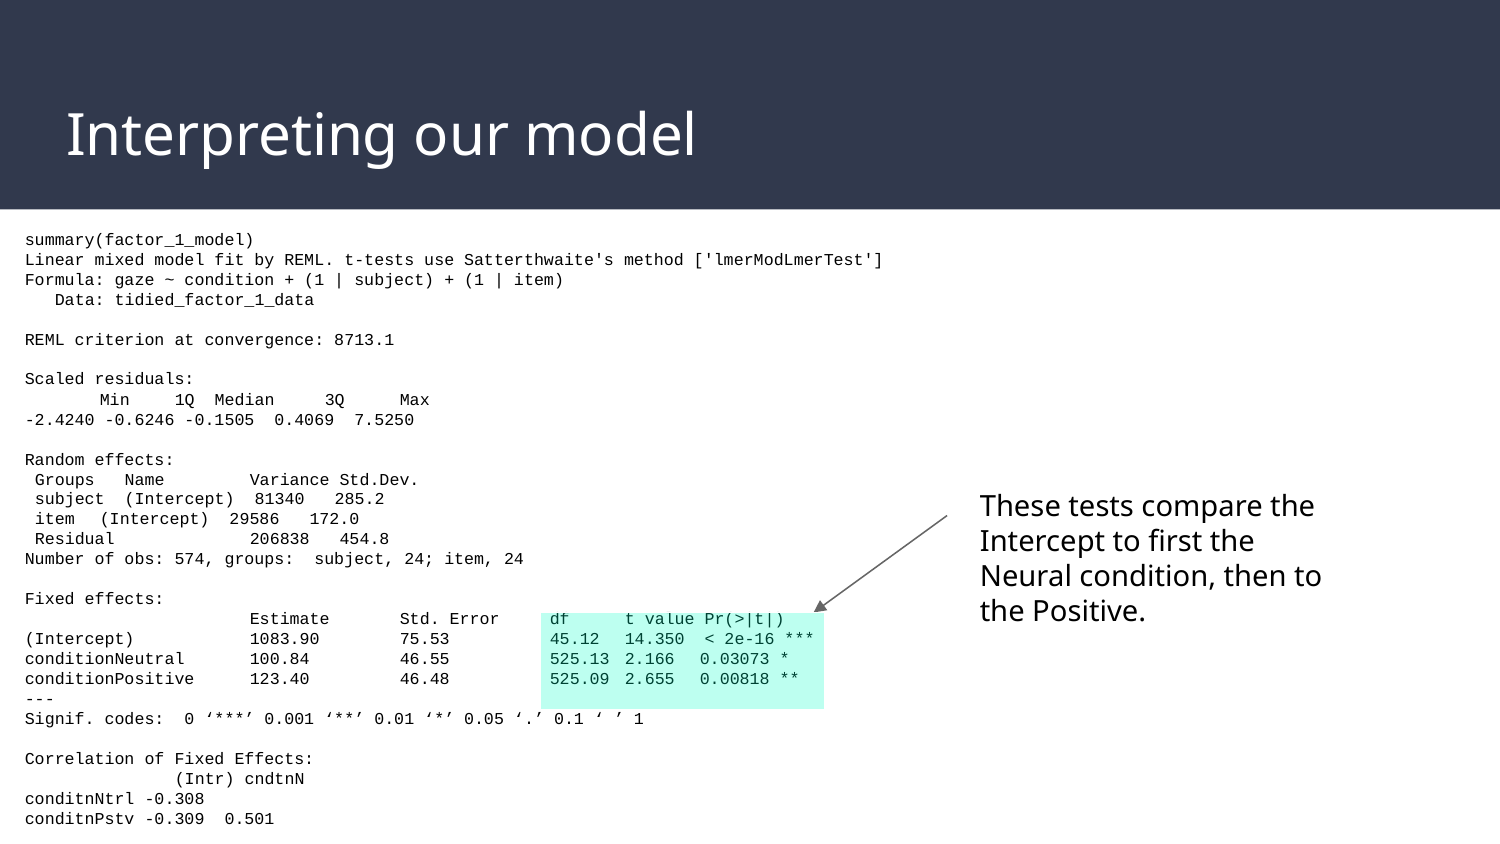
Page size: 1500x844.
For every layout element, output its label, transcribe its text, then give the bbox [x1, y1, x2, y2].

text_box summary(factor_1_model) Linear mixed model fit by REML. t-tests use Satterthwaite's method ['lmerModLmerTest'] Formula: gaze ~ condition + (1 | subject) + (1 | item) Data: tidied_factor_1_data REML criterion at convergence: 8713.1 Scaled residuals: Min 1Q Median 3Q Max -2.4240 -0.6246 -0.1505 0.4069 7.5250 Random effects: Groups Name Variance Std.Dev. subject (Intercept) 81340 285.2 item (Intercept) 29586 172.0 Residual 206838 454.8 Number of obs: 574, groups: subject, 24; item, 24 Fixed effects: Estimate Std. Error df t value Pr(>|t|) (Intercept) 1083.90 75.53 45.12 14.350 < 2e-16 *** conditionNeutral 100.84 46.55 525.13 2.166 0.03073 * conditionPositive 123.40 46.48 525.09 2.655 0.00818 ** --- Signif. codes: 0 ‘***’ 0.001 ‘**’ 0.01 ‘*’ 0.05 ‘.’ 0.1 ‘ ’ 1 Correlation of Fixed Effects: (Intr) cndtnN conditnNtrl -0.308 conditnPstv -0.309 0.501 [9, 213, 1464, 804]
text_box These tests compare the Intercept to first the Neural condition, then to the Positive. [964, 472, 1347, 723]
title Interpreting our model [51, 82, 1449, 185]
text_box [540, 612, 825, 710]
